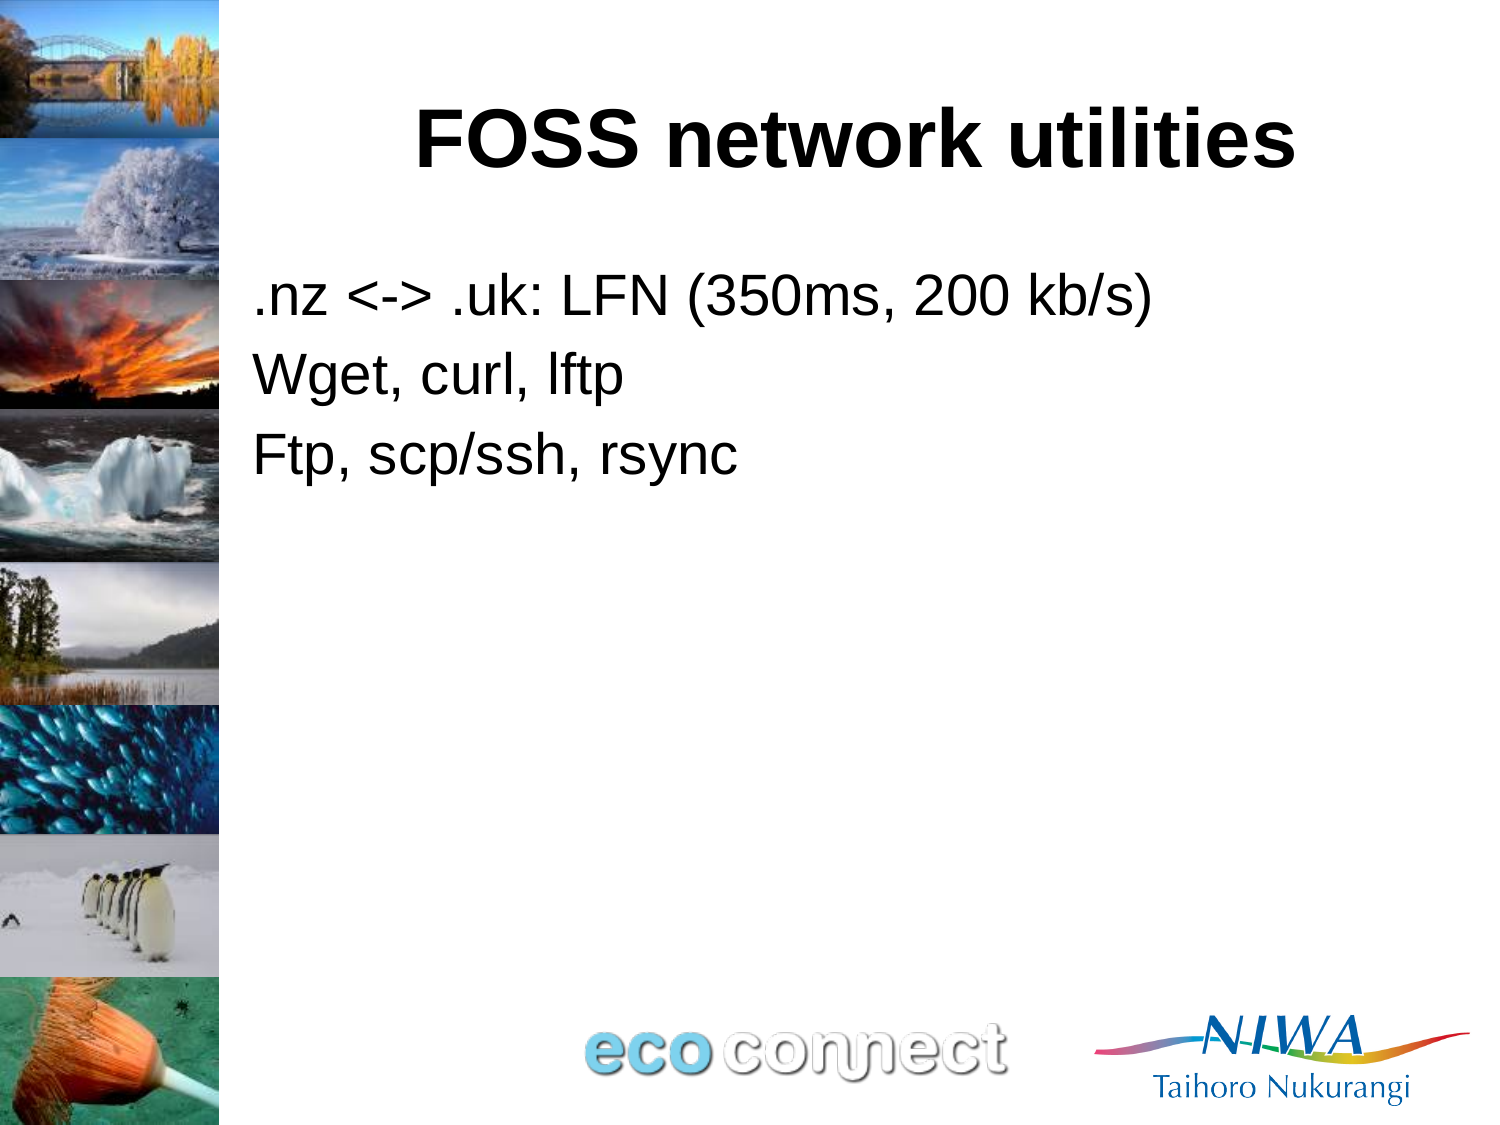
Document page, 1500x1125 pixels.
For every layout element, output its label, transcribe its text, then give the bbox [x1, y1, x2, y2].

list .nz <-> .uk: LFN (350ms, 200 kb/s) Wget, curl, lftp Ftp, scp/ssh, rsync [252, 262, 1459, 962]
picture [0, 0, 219, 1125]
title FOSS network utilities [253, 38, 1459, 240]
picture [561, 1003, 1030, 1098]
picture [1092, 1013, 1472, 1106]
